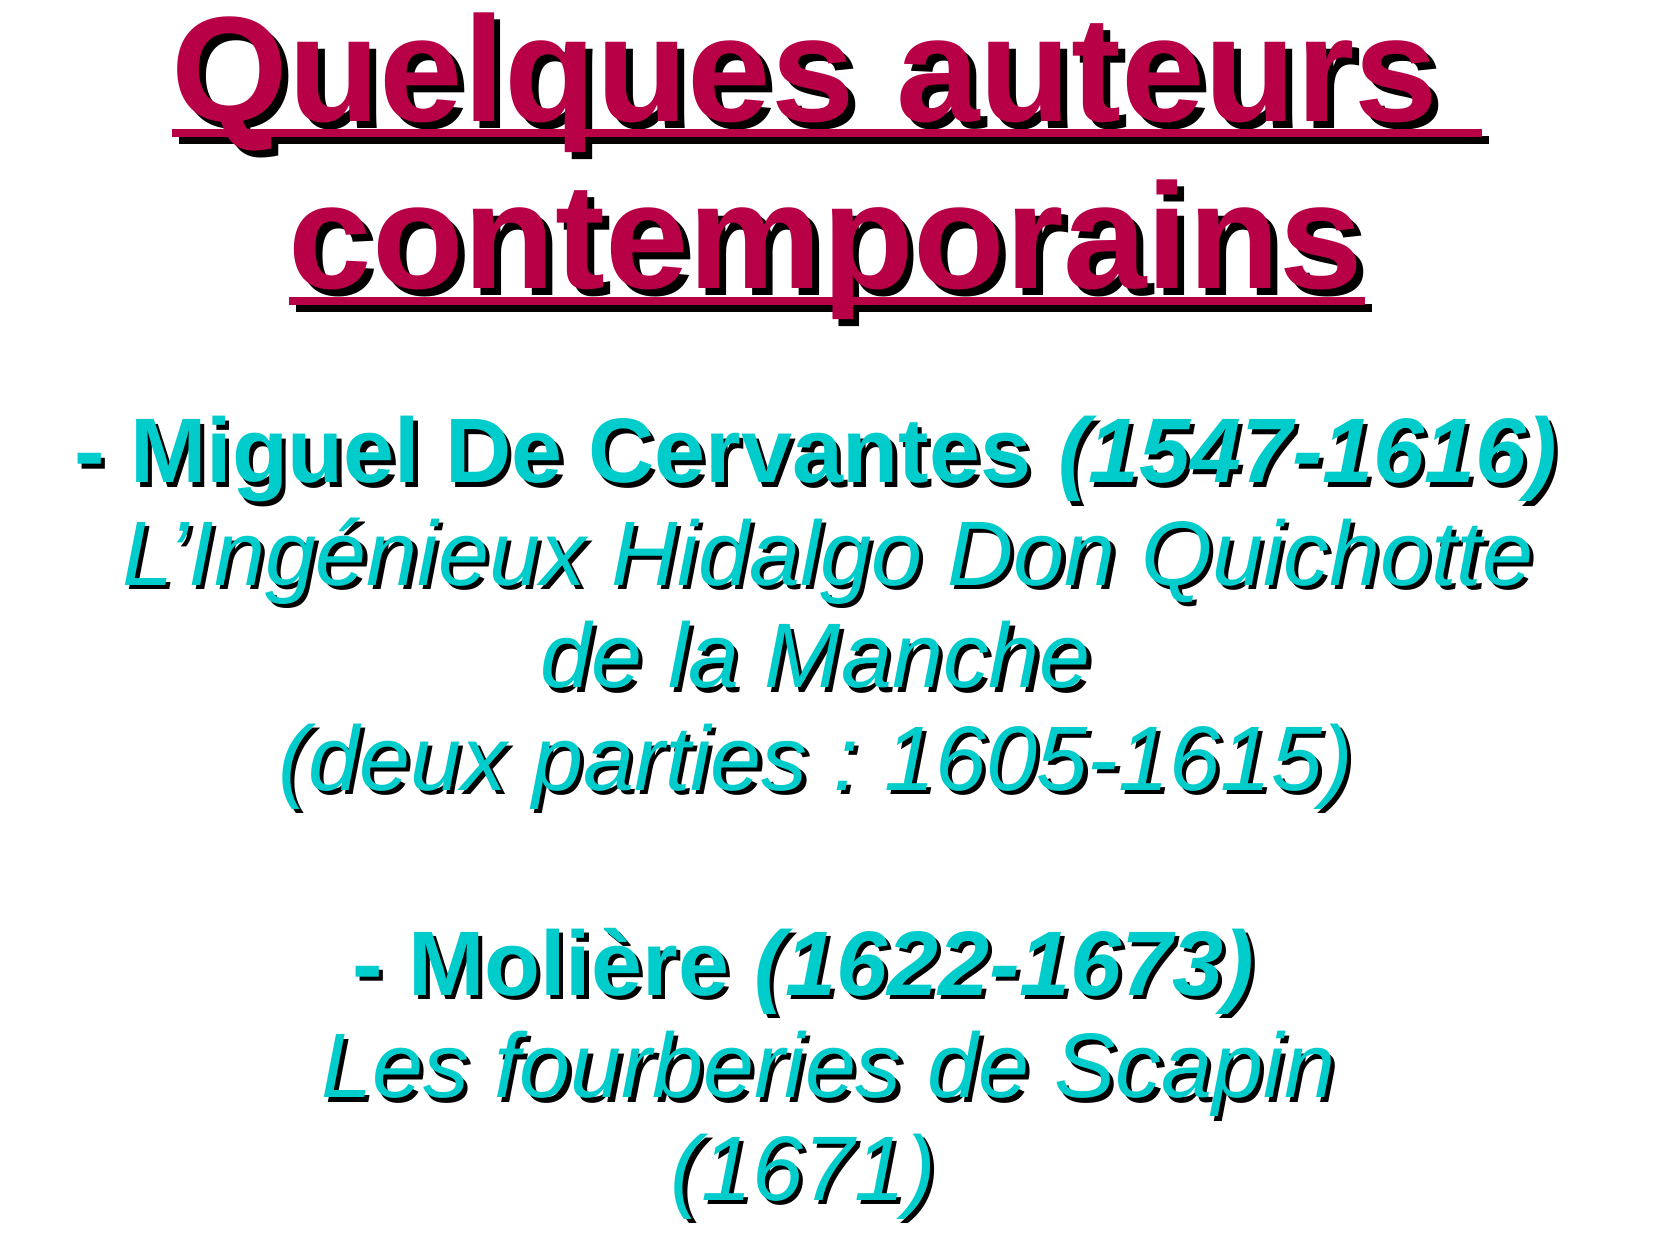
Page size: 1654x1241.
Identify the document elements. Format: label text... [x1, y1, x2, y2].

title Quelques auteurs contemporains [82, 0, 1571, 321]
subtitle - Miguel De Cervantes (1547-1616) L’Ingénieux Hidalgo Don Quichotte de la Manche (deux parties : 1605-1615) - Molière (1622-1673) Les fourberies de Scapin (1671) [67, 354, 1565, 1241]
